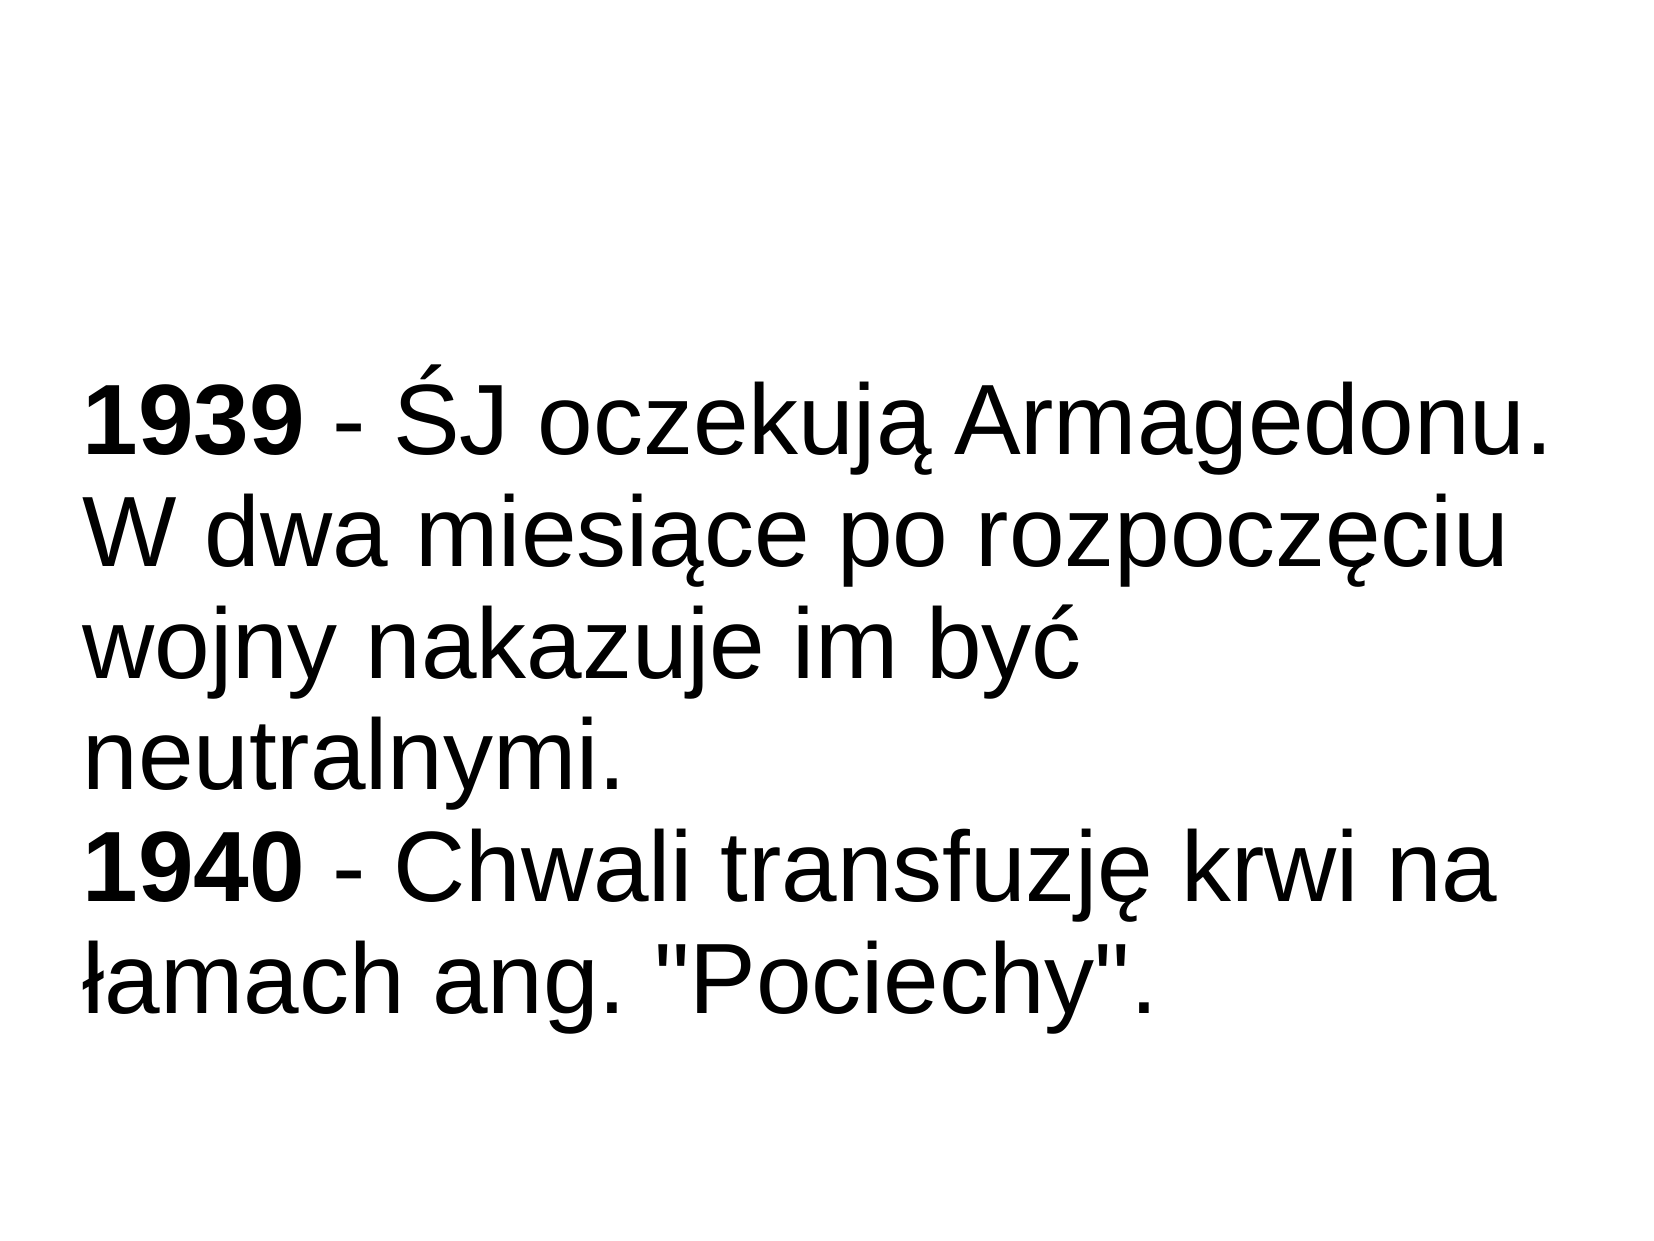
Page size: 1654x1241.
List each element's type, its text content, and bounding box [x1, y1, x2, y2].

subtitle 1939 - ŚJ oczekują Armagedonu. W dwa miesiące po rozpoczęciu wojny nakazuje im być neutralnymi. 1940 - Chwali transfuzję krwi na łamach ang. "Pociechy". [82, 297, 1571, 1102]
